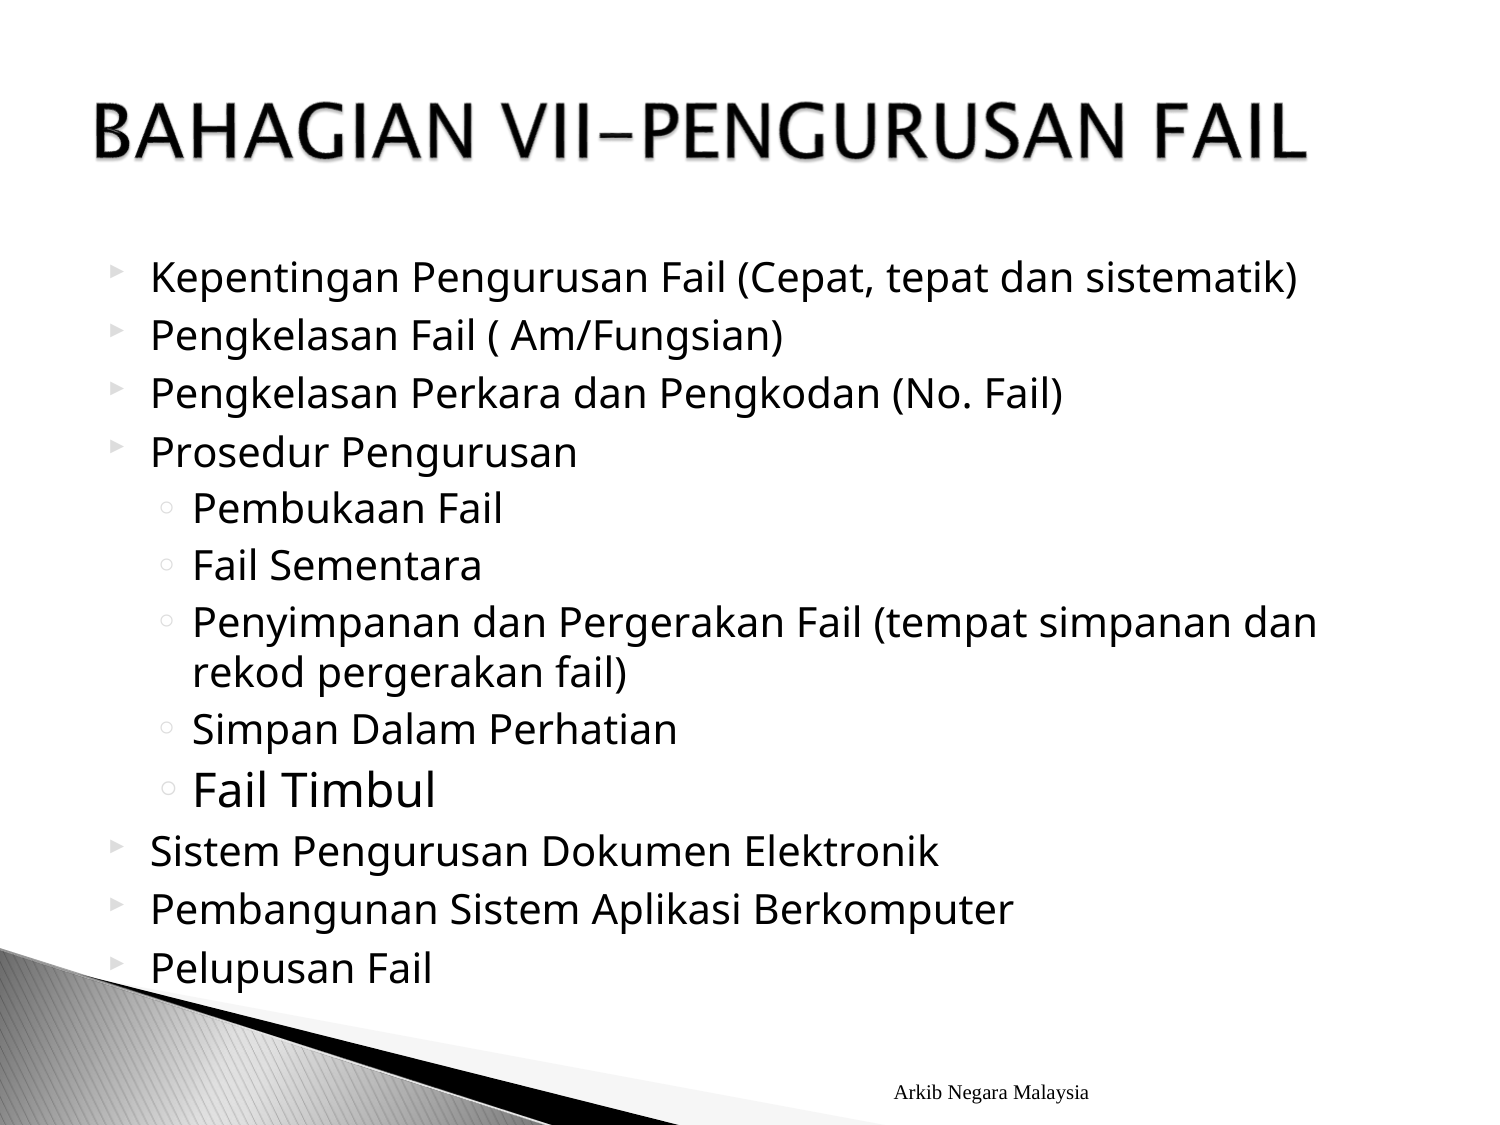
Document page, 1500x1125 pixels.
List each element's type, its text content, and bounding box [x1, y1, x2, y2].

list Kepentingan Pengurusan Fail (Cepat, tepat dan sistematik) Pengkelasan Fail ( Am/Fungsian) Pengkelasan Perkara dan Pengkodan (No. Fail) Prosedur Pengurusan Pembukaan Fail Fail Sementara Penyimpanan dan Pergerakan Fail (tempat simpanan dan rekod pergerakan fail) Simpan Dalam Perhatian Fail Timbul Sistem Pengurusan Dokumen Elektronik Pembangunan Sistem Aplikasi Berkomputer Pelupusan Fail [75, 242, 1438, 1075]
picture [75, 44, 1426, 234]
picture [0, 947, 559, 1125]
text_box Arkib Negara Malaysia [718, 1051, 1105, 1112]
